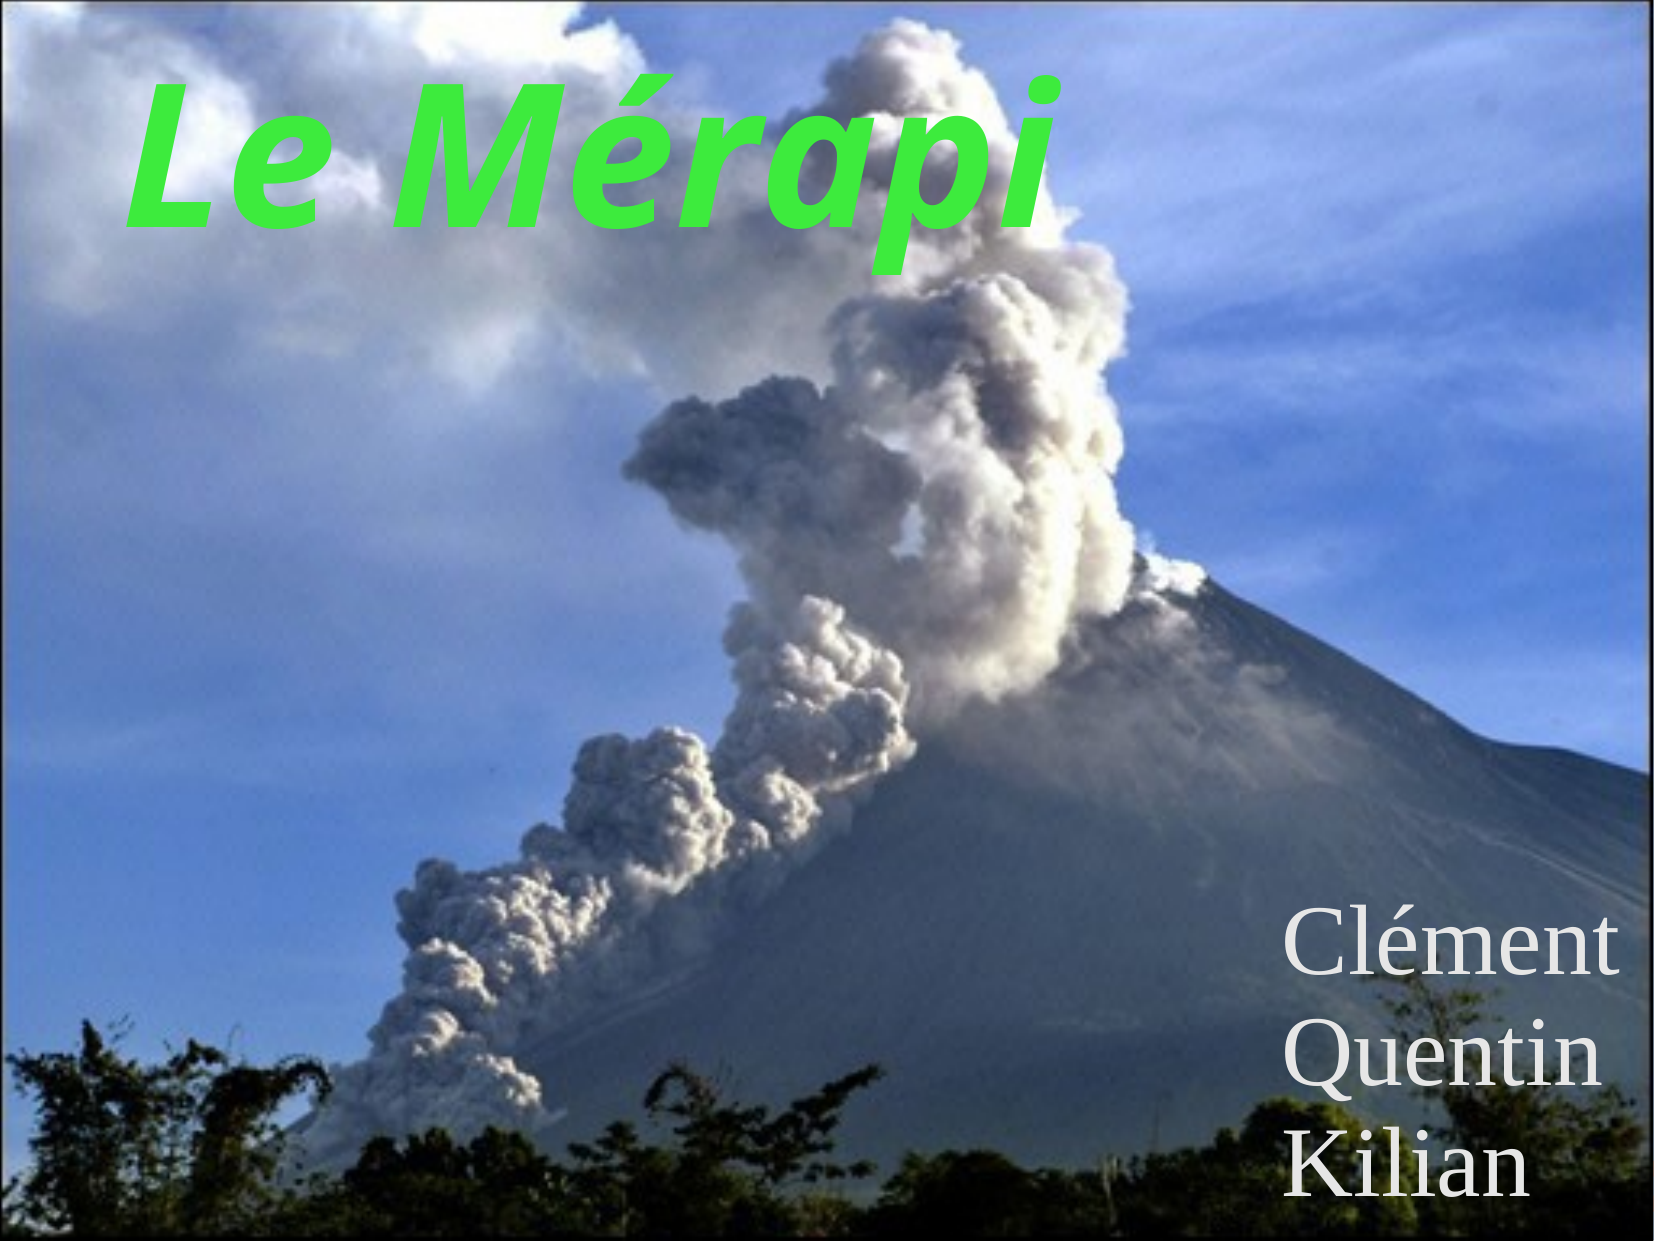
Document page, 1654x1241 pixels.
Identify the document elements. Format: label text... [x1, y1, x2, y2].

picture [0, 0, 1654, 1241]
title Le Mérapi [121, 10, 1534, 290]
list Clément Quentin Kilian [1210, 885, 1654, 1241]
